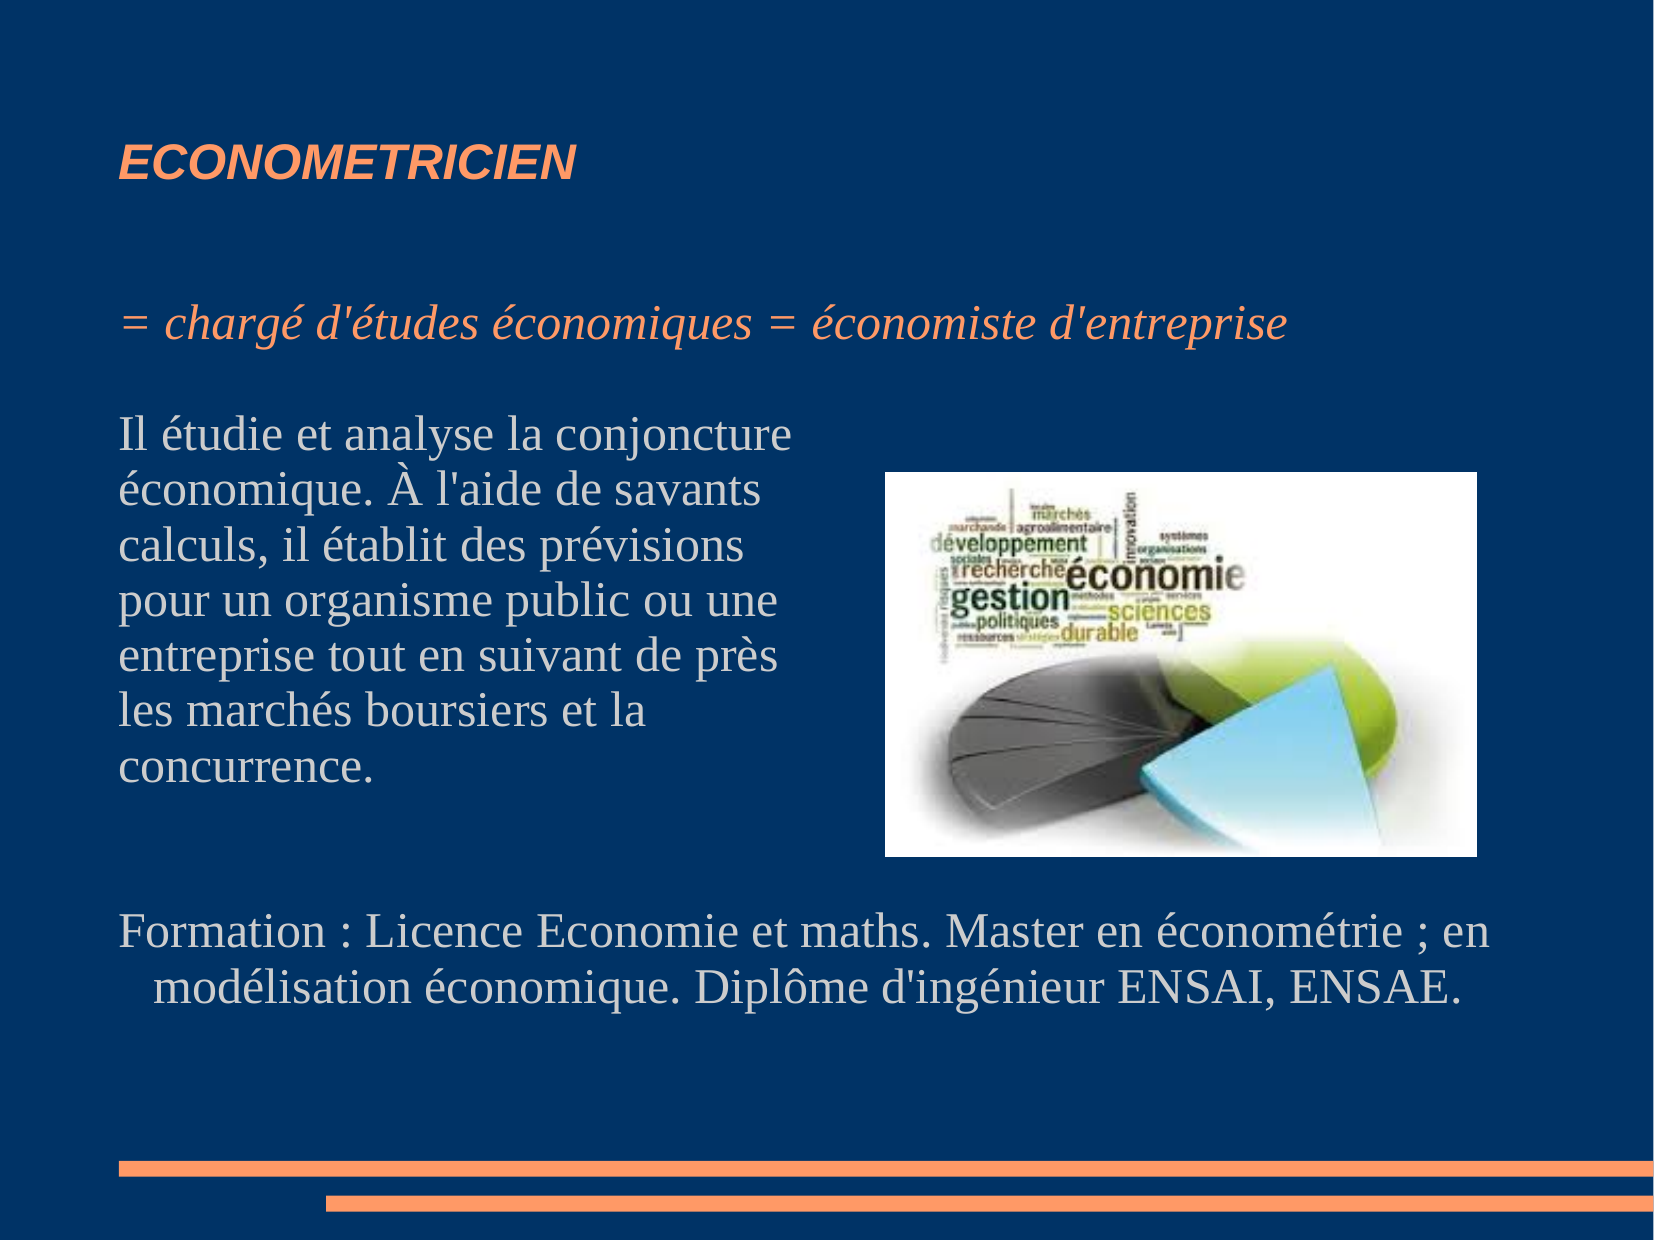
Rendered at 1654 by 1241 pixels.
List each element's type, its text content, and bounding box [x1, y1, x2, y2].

title ECONOMETRICIEN [118, 58, 1531, 266]
subtitle = chargé d'études économiques = économiste d'entreprise Il étudie et analyse la conjoncture économique. À l'aide de savants calculs, il établit des prévisions pour un organisme public ou une entreprise tout en suivant de près les marchés boursiers et la concurrence. Formation : Licence Economie et maths. Master en économétrie ; en modélisation économique. Diplôme d'ingénieur ENSAI, ENSAE. [118, 295, 1558, 1125]
picture [885, 472, 1477, 857]
